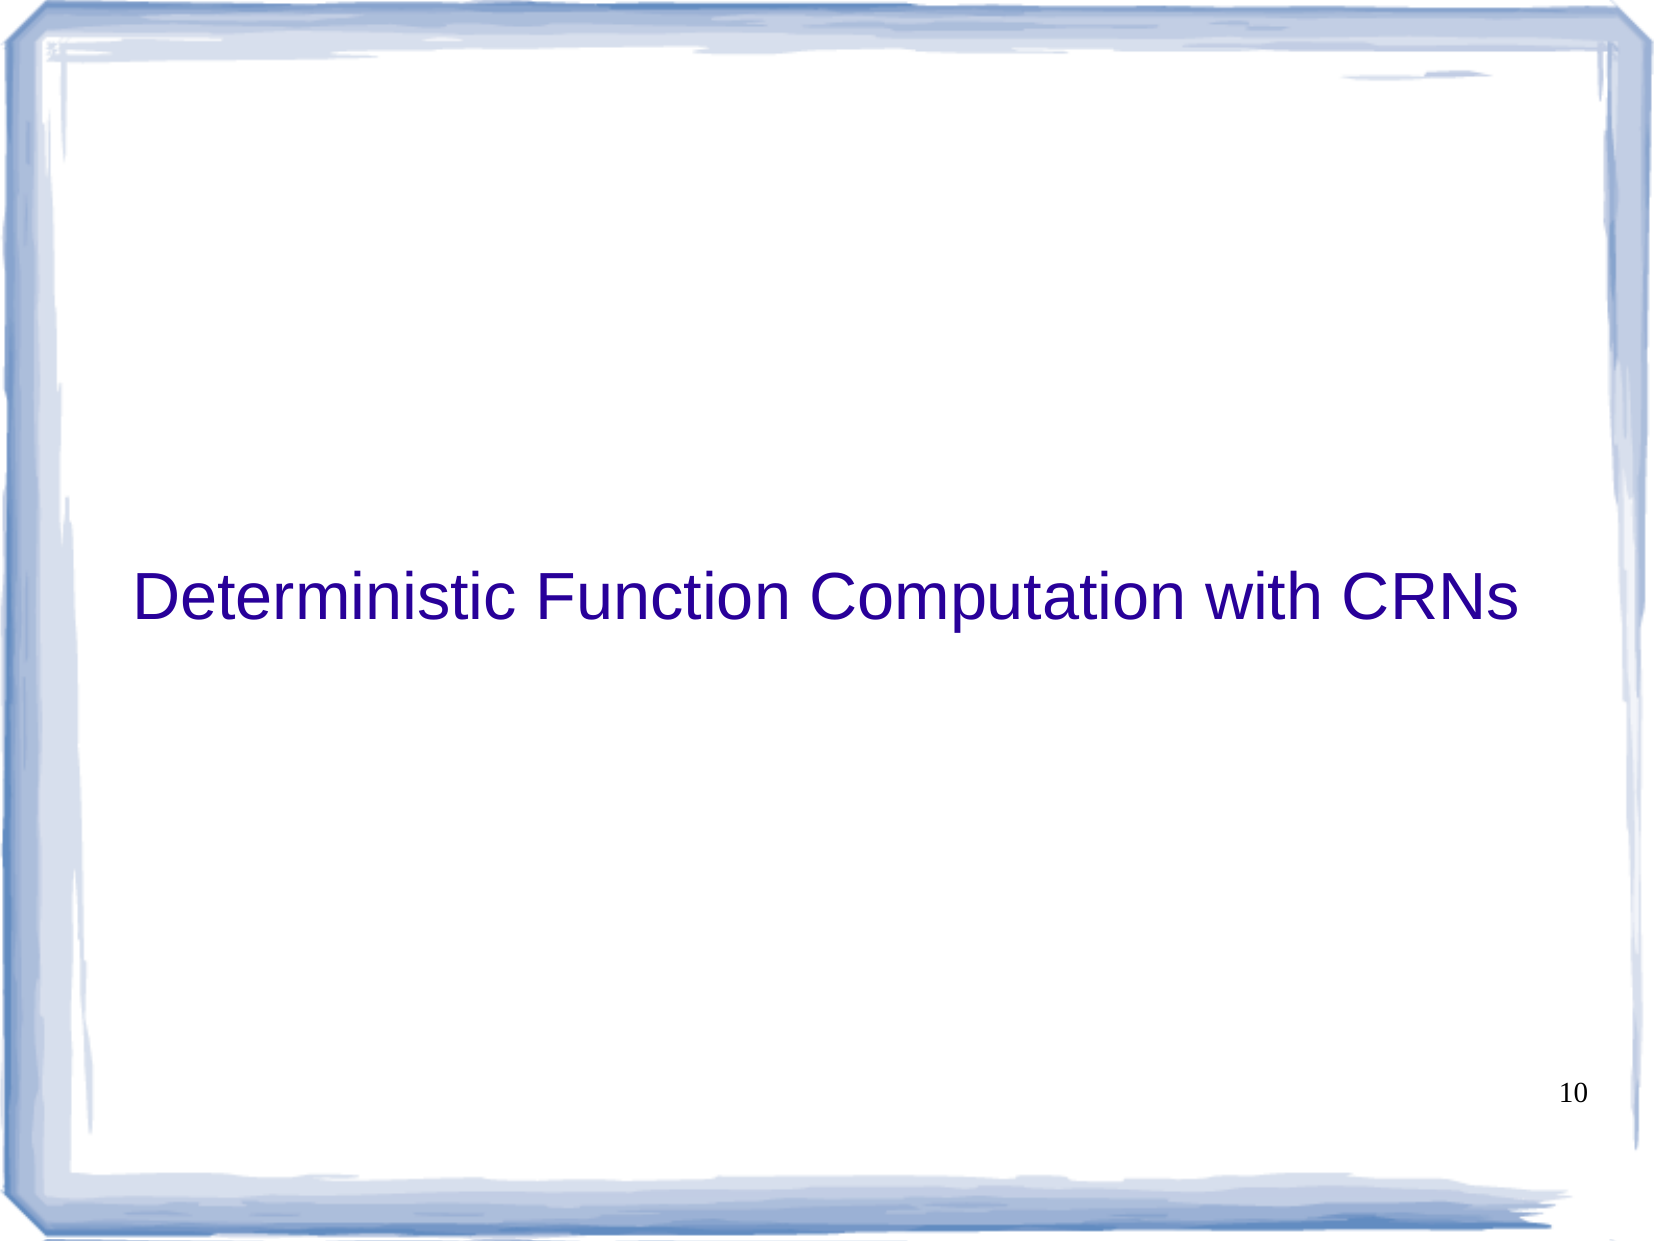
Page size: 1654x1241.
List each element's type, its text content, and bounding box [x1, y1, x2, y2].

subtitle Deterministic Function Computation with CRNs [82, 49, 1571, 1144]
picture [0, 0, 1654, 1241]
